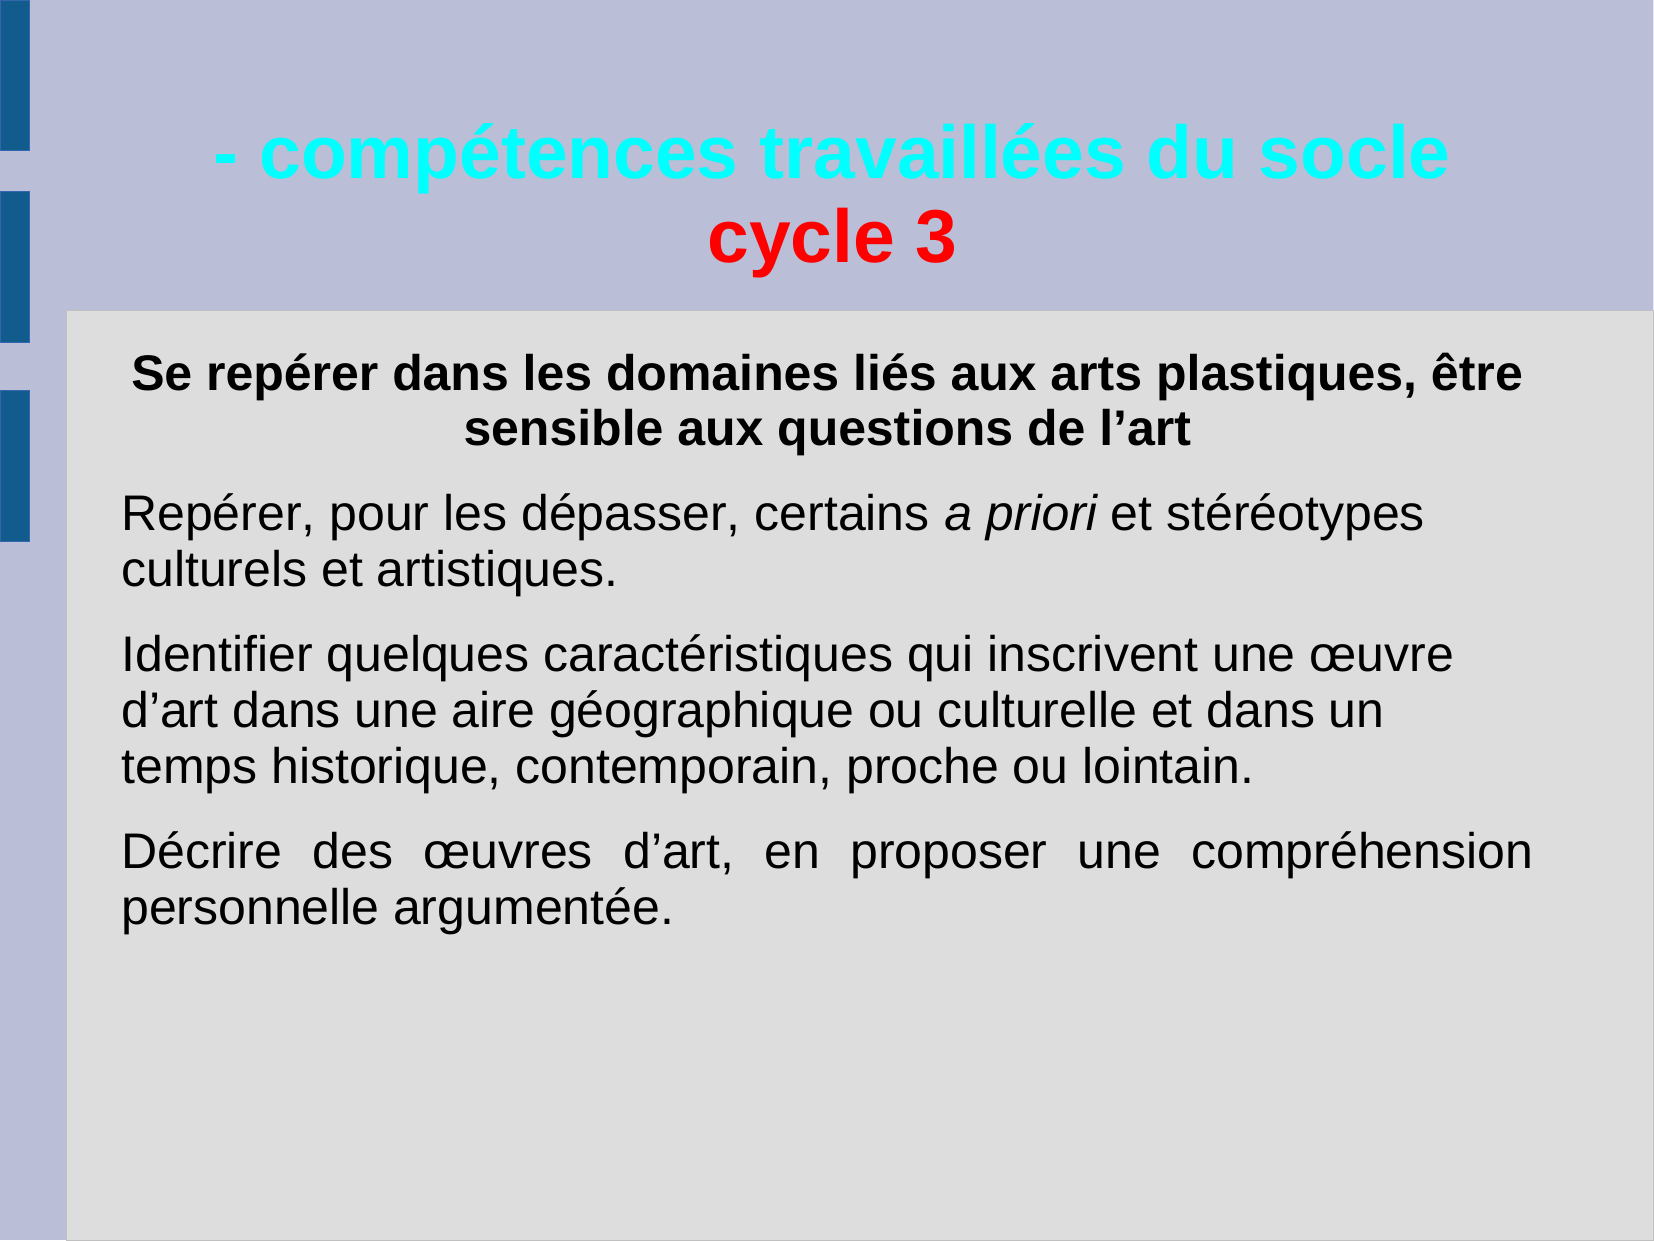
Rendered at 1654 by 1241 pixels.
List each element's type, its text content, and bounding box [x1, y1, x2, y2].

list Se repérer dans les domaines liés aux arts plastiques, être sensible aux questions de l’art Repérer, pour les dépasser, certains a priori et stéréotypes culturels et artistiques. Identifier quelques caractéristiques qui inscrivent une œuvre d’art dans une aire géographique ou culturelle et dans un temps historique, contemporain, proche ou lointain. Décrire des œuvres d’art, en proposer une compréhension personnelle argumentée. [121, 344, 1534, 1064]
title - compétences travaillées du socle cycle 3 [82, 0, 1571, 321]
